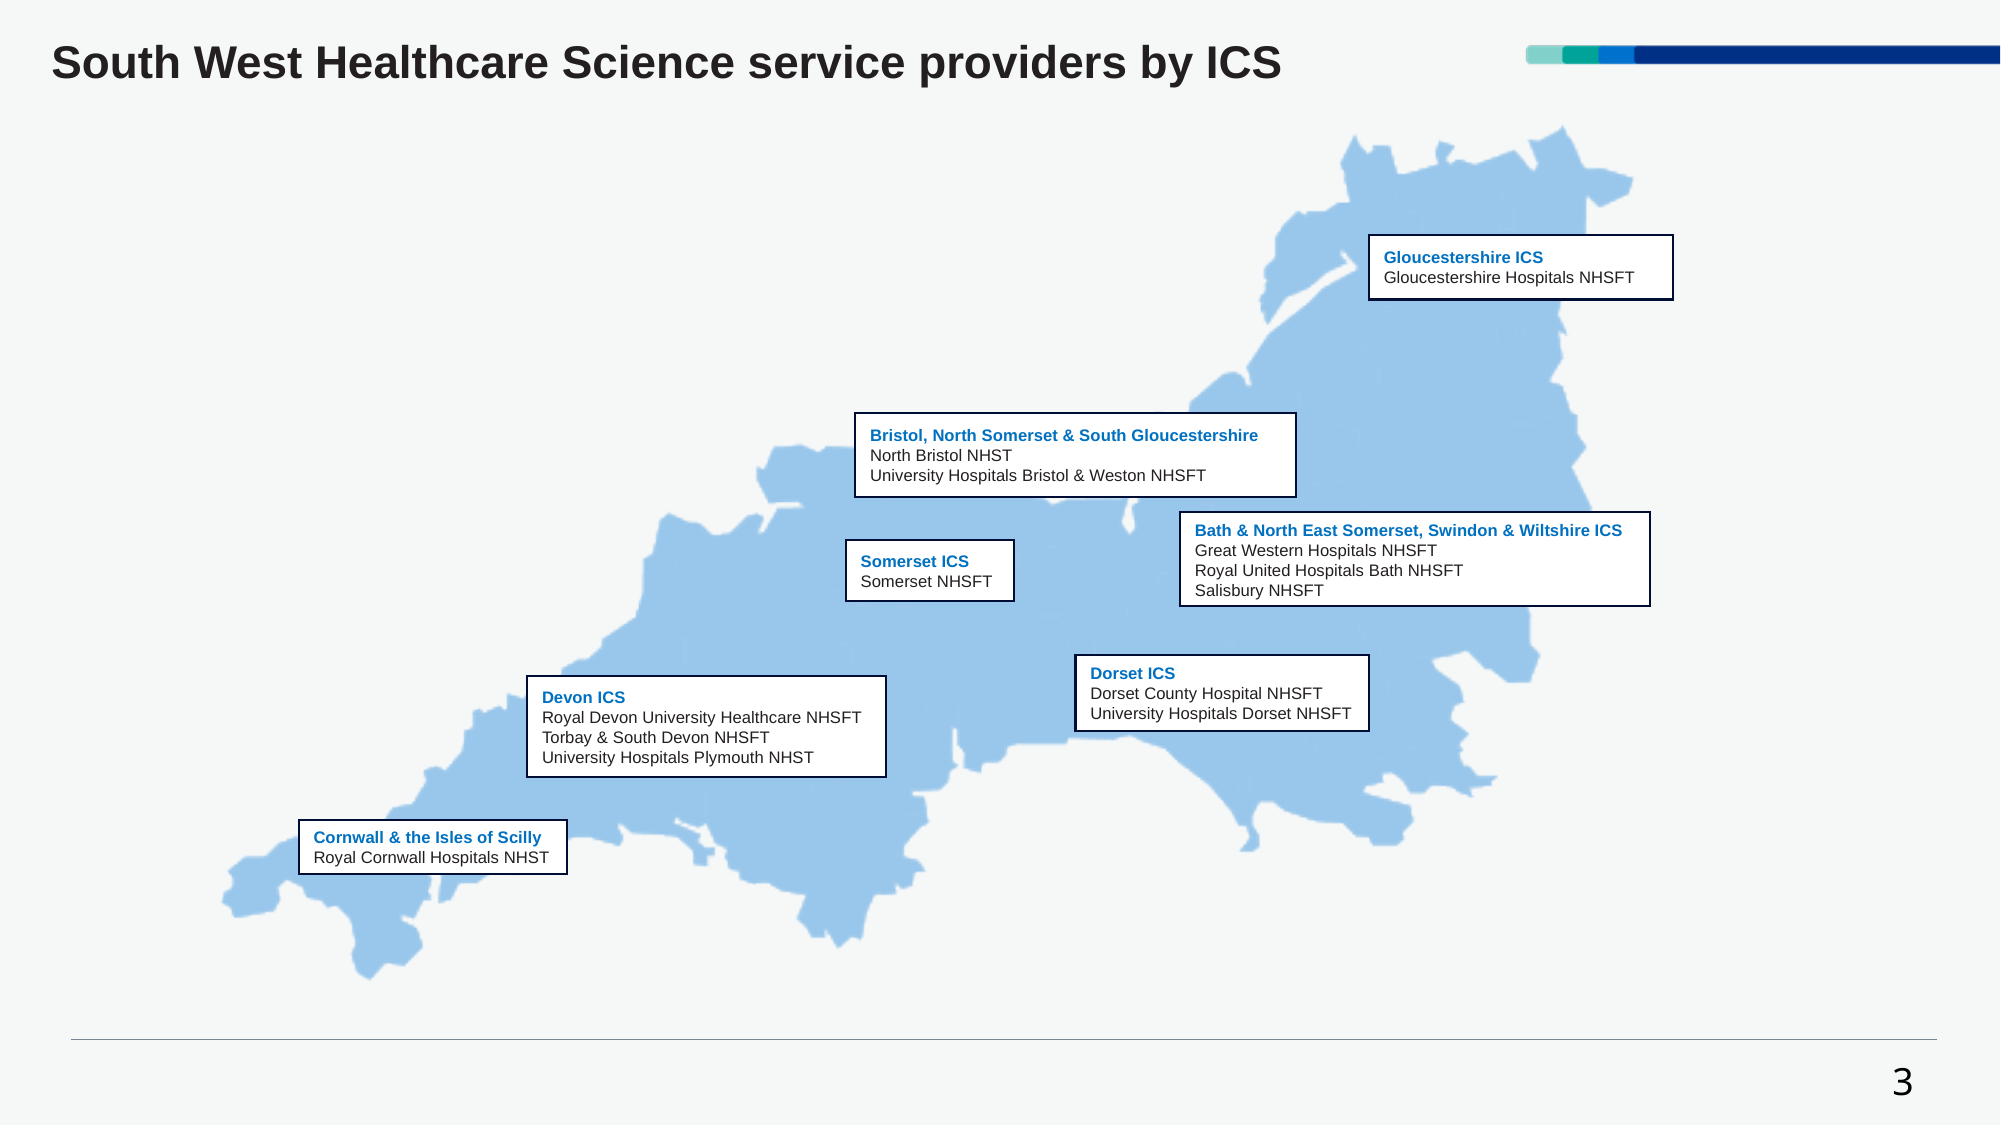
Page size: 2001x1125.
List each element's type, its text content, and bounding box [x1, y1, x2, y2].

text_box Gloucestershire ICS Gloucestershire Hospitals NHSFT [1369, 235, 1673, 299]
text_box Bath & North East Somerset, Swindon & Wiltshire ICS Great Western Hospitals NHSFT Royal United Hospitals Bath NHSFT Salisbury NHSFT [1180, 512, 1650, 606]
text_box South West Healthcare Science service providers by ICS [36, 25, 1466, 96]
text_box Dorset ICS Dorset County Hospital NHSFT University Hospitals Dorset NHSFT [1076, 655, 1369, 731]
text_box Cornwall & the Isles of Scilly Royal Cornwall Hospitals NHST [299, 820, 567, 874]
text_box Devon ICS Royal Devon University Healthcare NHSFT Torbay & South Devon NHSFT University Hospitals Plymouth NHST [527, 676, 886, 777]
text_box Somerset ICS Somerset NHSFT [846, 540, 1014, 601]
text_box Bristol, North Somerset & South Gloucestershire North Bristol NHST University Hospitals Bristol & Weston NHSFT [855, 413, 1296, 497]
picture [212, 117, 1648, 1008]
